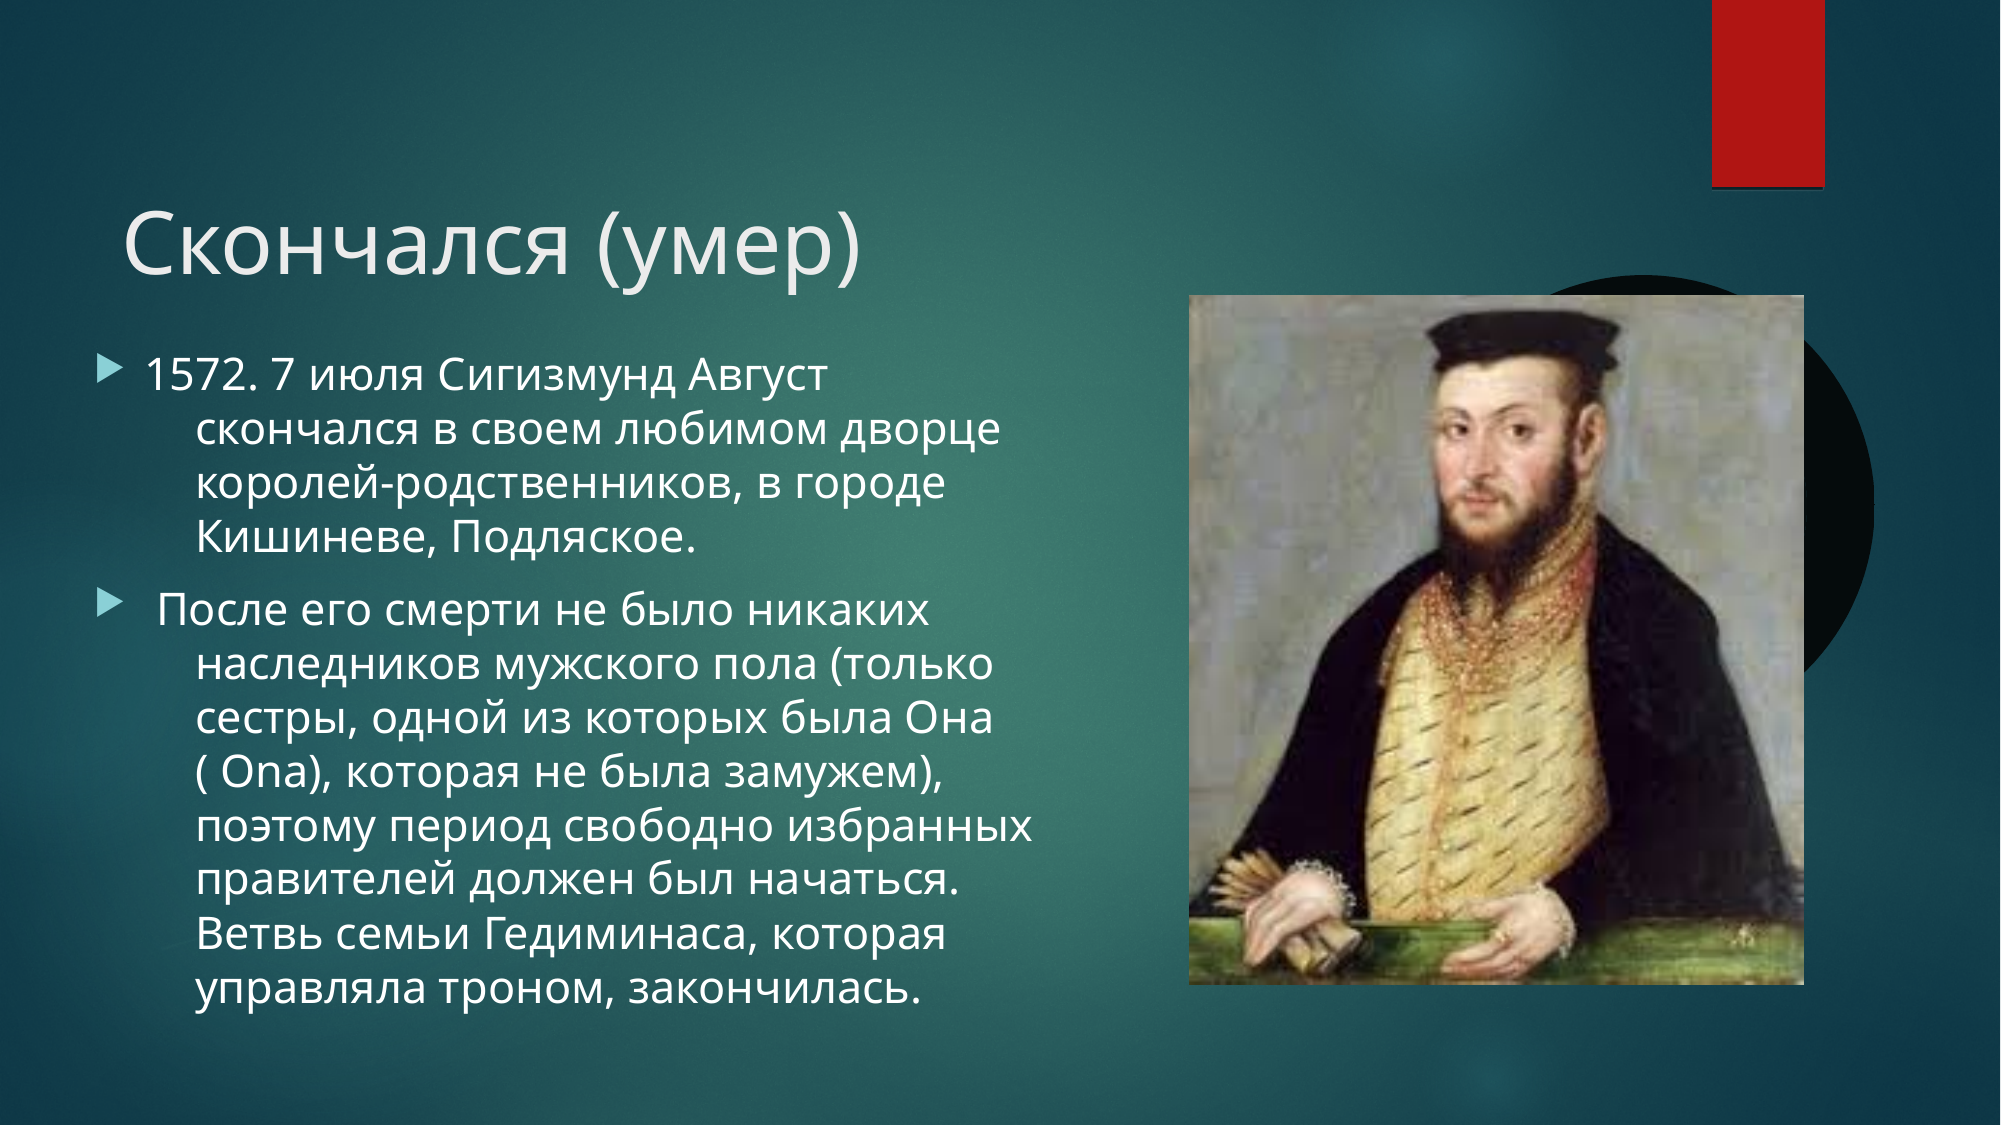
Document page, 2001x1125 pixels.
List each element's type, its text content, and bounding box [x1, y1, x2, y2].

title Скончался (умер) [106, 74, 1649, 305]
picture [1189, 295, 1804, 985]
list 1572. 7 июля Сигизмунд Август скончался в своем любимом дворце королей-родственников, в городе Кишиневе, Подляское. После его смерти не было никаких наследников мужского пола (только сестры, одной из которых была Она ( Ona), которая не была замужем), поэтому период свободно избранных правителей должен был начаться. Ветвь семьи Гедиминаса, которая управляла троном, закончилась. [78, 338, 1071, 1027]
